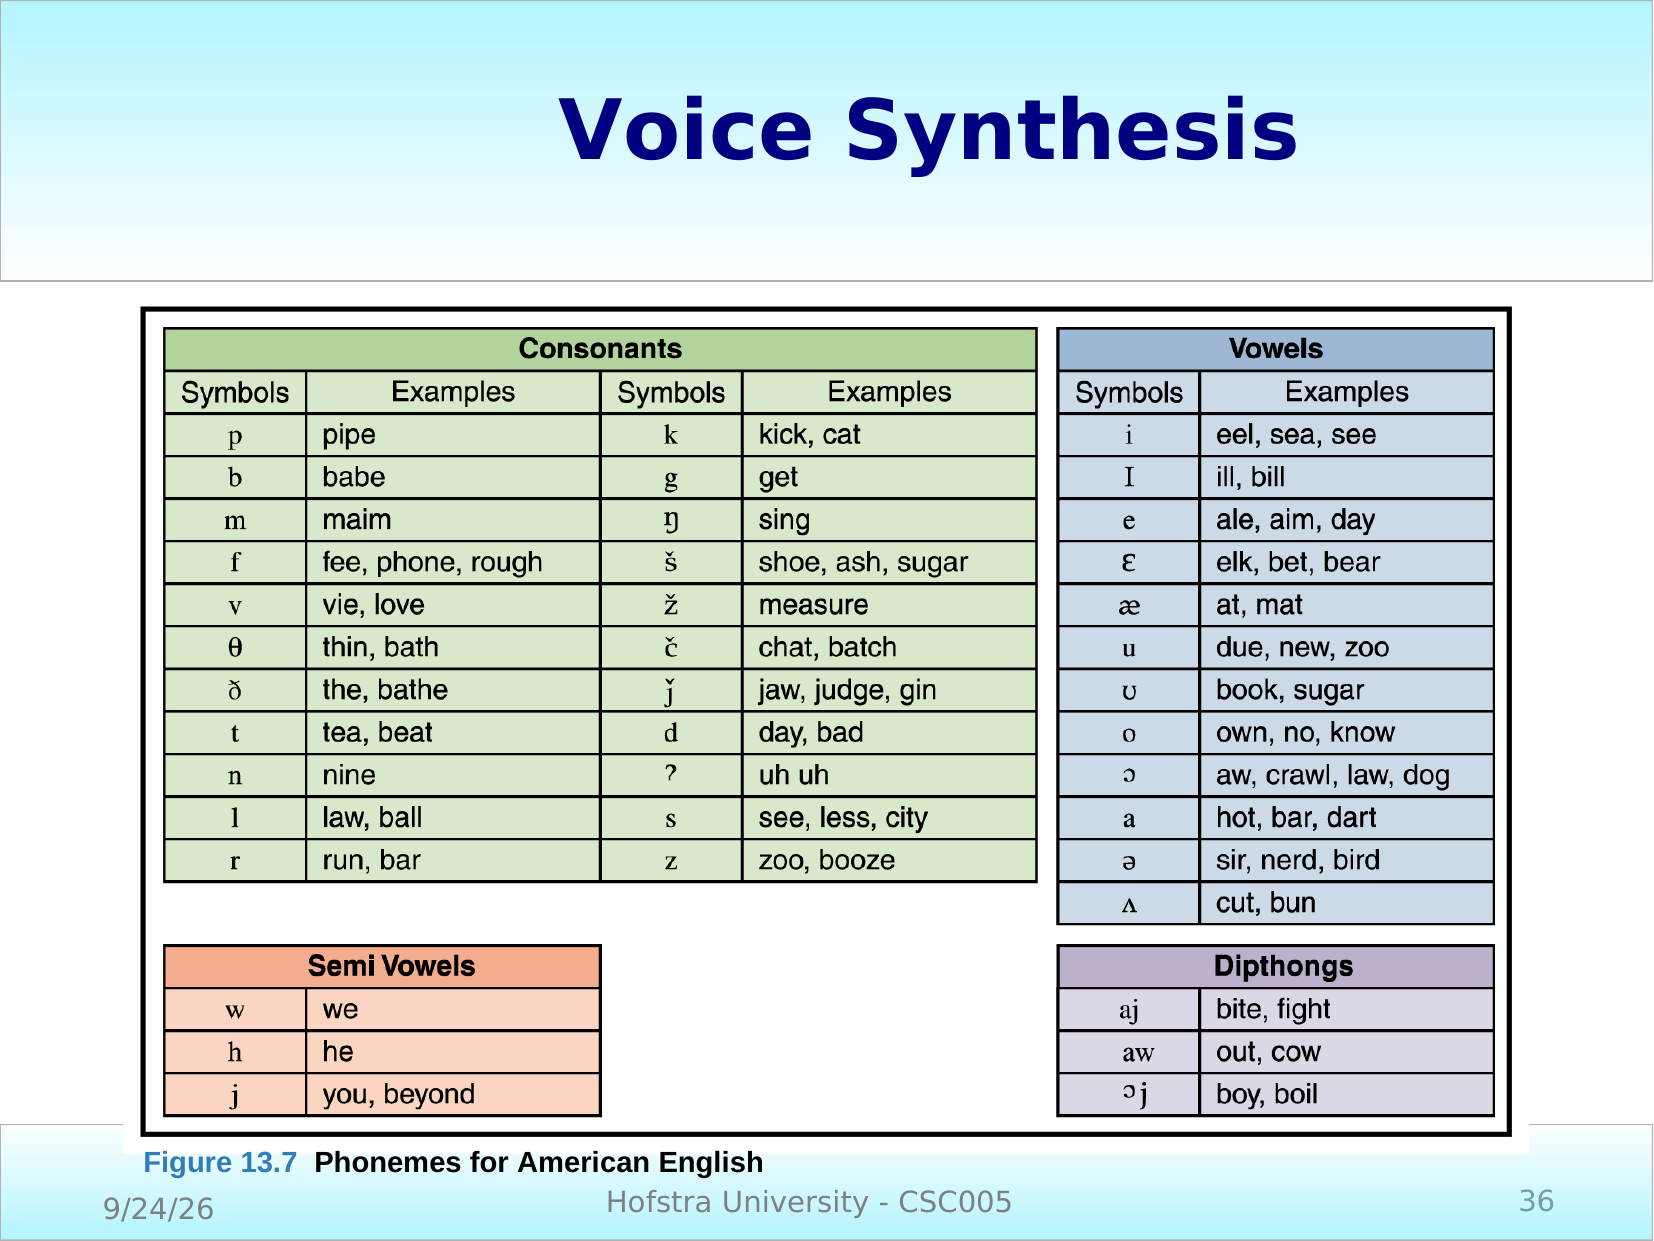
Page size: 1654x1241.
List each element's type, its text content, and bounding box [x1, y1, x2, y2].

text_box Figure 13.7 Phonemes for American English [128, 1138, 901, 1187]
title Voice Synthesis [247, 27, 1612, 235]
picture [123, 289, 1529, 1155]
